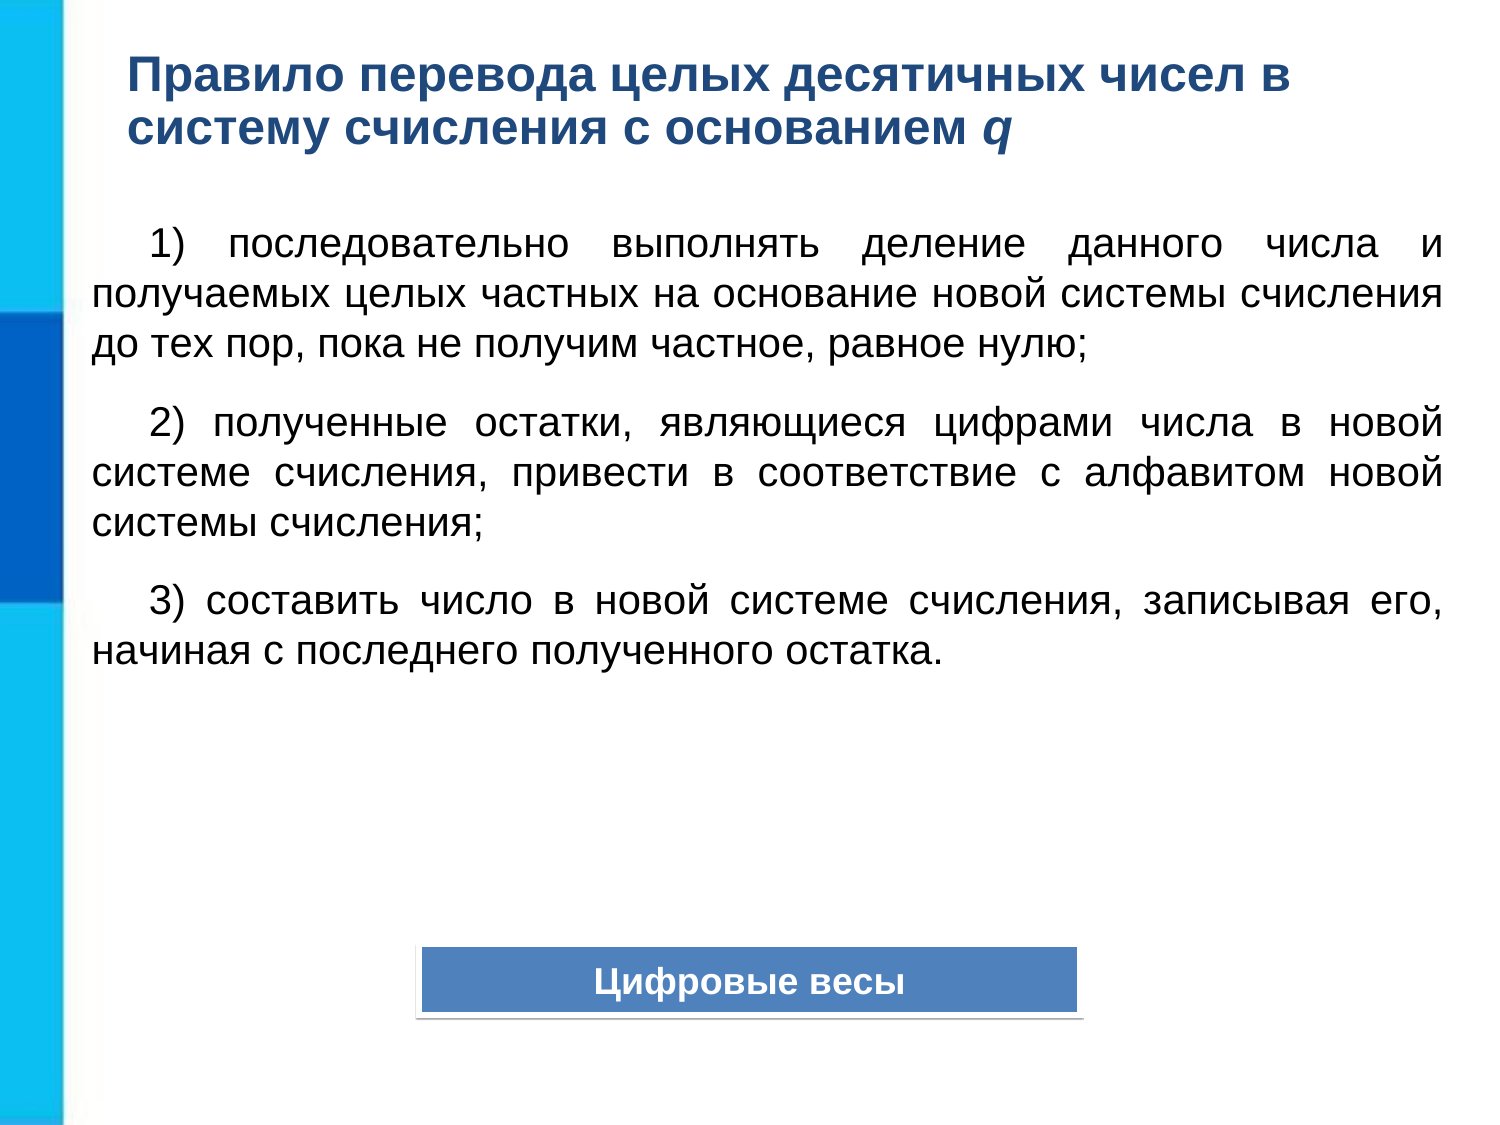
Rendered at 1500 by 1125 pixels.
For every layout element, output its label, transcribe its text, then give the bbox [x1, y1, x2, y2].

picture [0, 0, 1500, 1125]
text_box Правило перевода целых десятичных чисел в систему счисления с основанием q [112, 30, 1500, 173]
text_box 1) последовательно выполнять деление данного числа и получаемых целых частных на основание новой системы счисления до тех пор, пока не получим частное, равное нулю; 2) полученные остатки, являющиеся цифрами числа в новой системе счисления, привести в соответствие с алфавитом новой системы счисления; 3) составить число в новой системе счисления, записывая его, начиная с последнего полученного остатка. [76, 207, 1459, 681]
text_box Цифровые весы [418, 944, 1081, 1016]
